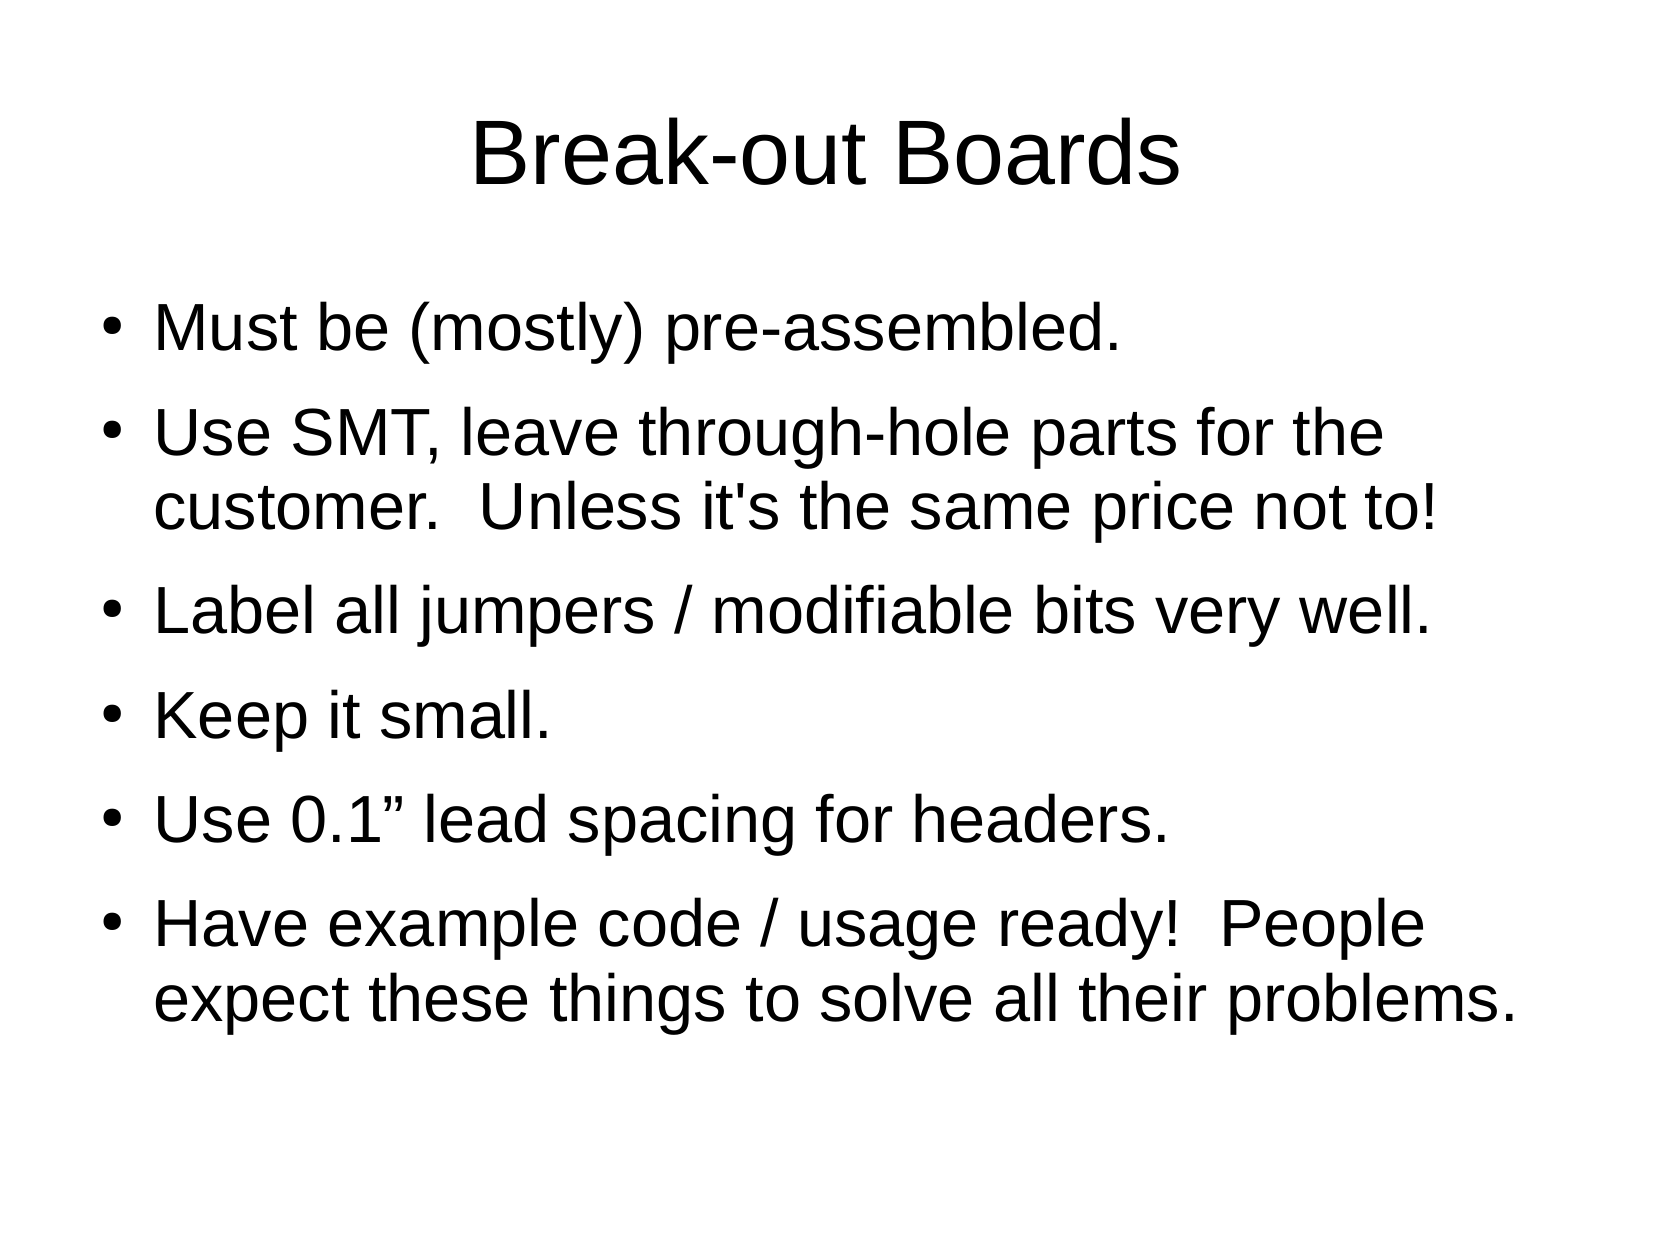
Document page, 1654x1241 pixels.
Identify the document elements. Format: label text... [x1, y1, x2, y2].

title Break-out Boards [82, 49, 1571, 257]
list Must be (mostly) pre-assembled. Use SMT, leave through-hole parts for the customer. Unless it's the same price not to! Label all jumpers / modifiable bits very well. Keep it small. Use 0.1” lead spacing for headers. Have example code / usage ready! People expect these things to solve all their problems. [82, 290, 1571, 1109]
